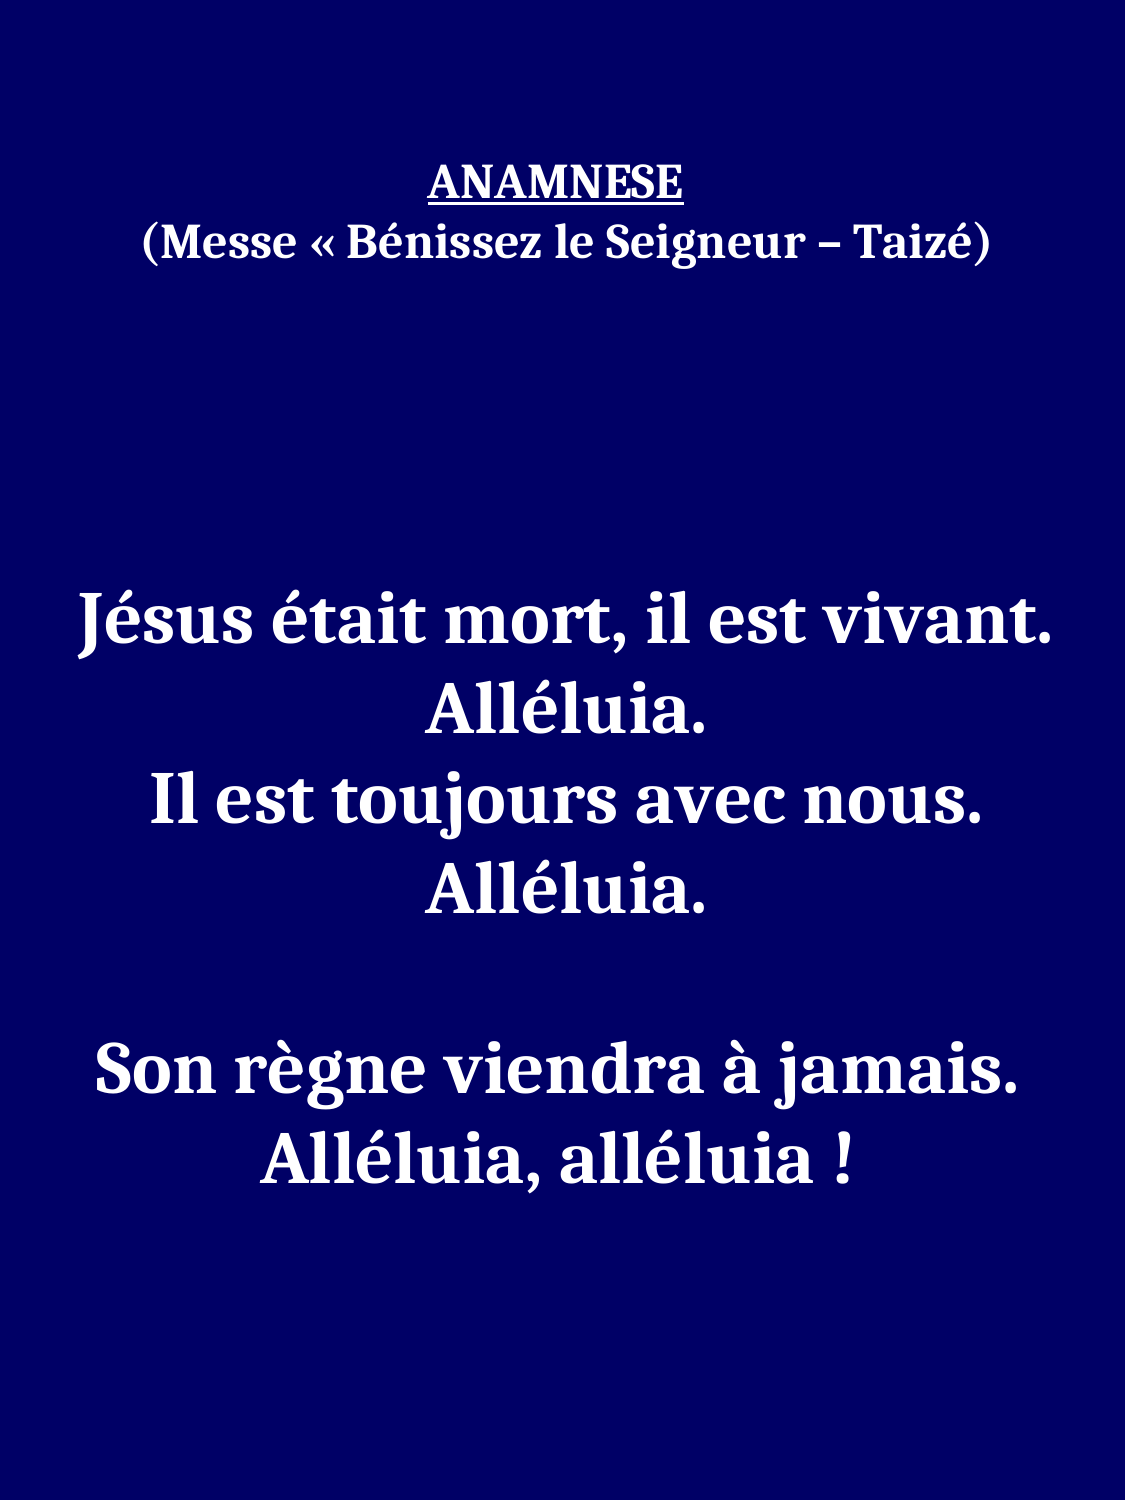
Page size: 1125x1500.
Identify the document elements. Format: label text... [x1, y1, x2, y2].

text_box ANAMNESE (Messe « Bénissez le Seigneur – Taizé) Jésus était mort, il est vivant. Alléluia. Il est toujours avec nous. Alléluia. Son règne viendra à jamais. Alléluia, alléluia ! [35, 141, 1099, 1207]
